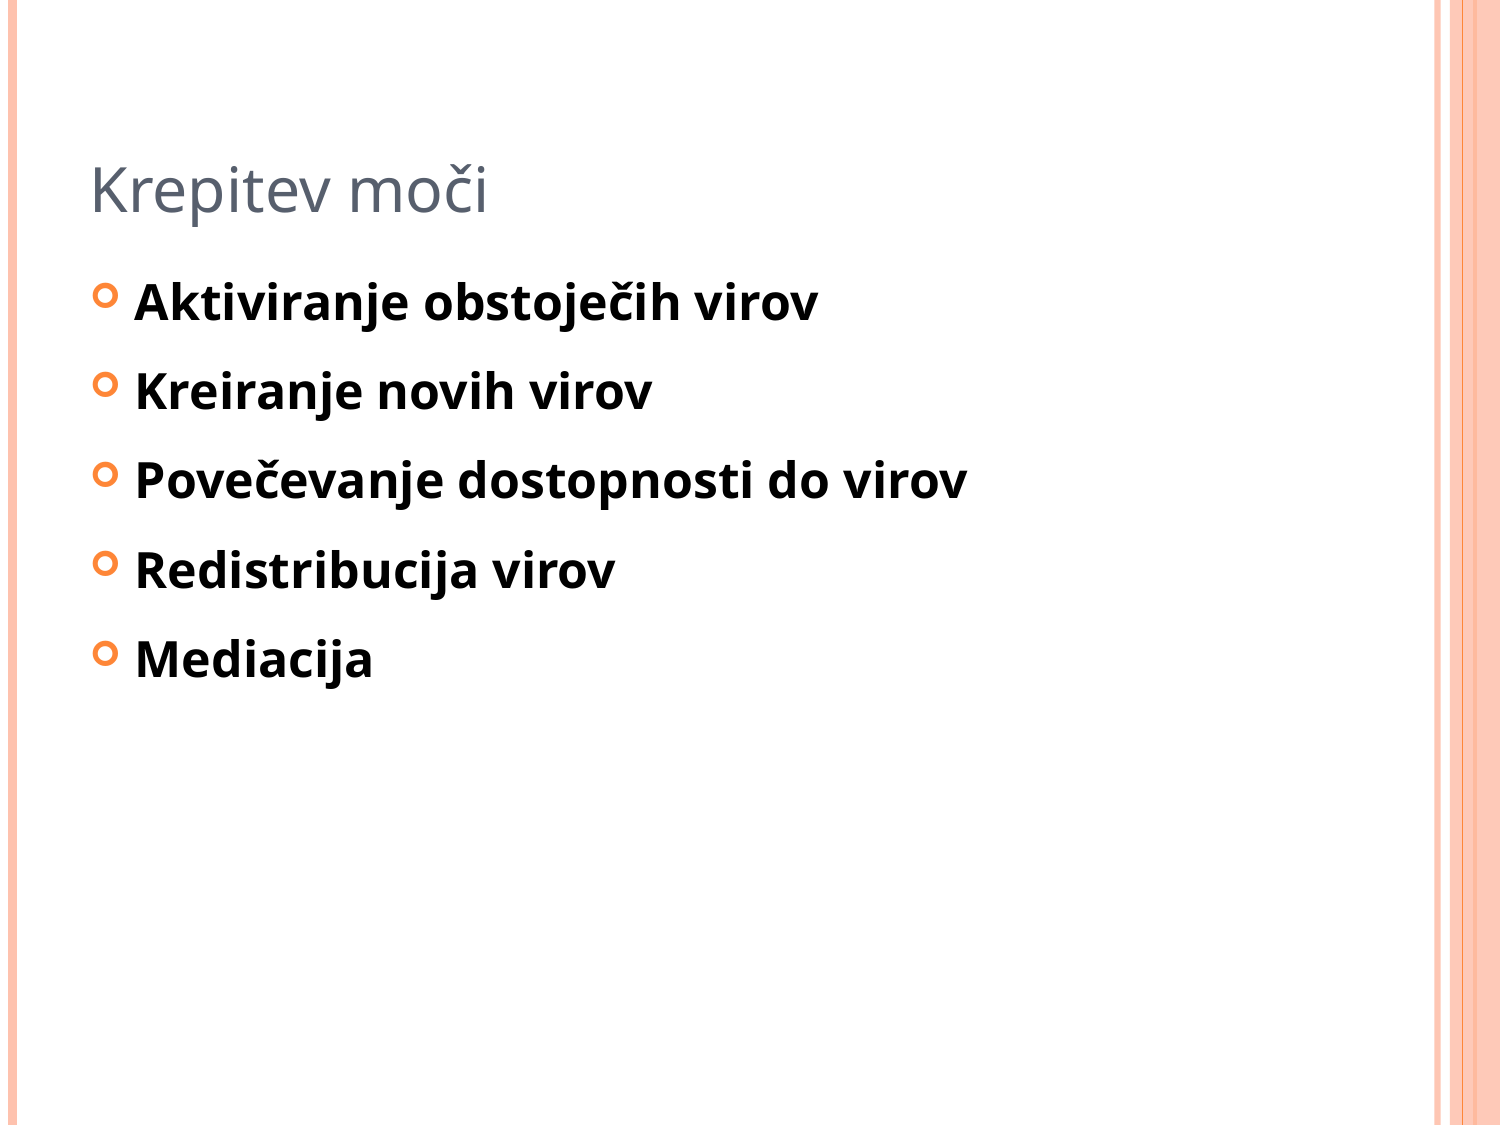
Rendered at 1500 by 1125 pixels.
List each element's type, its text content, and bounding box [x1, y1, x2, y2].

list Aktiviranje obstoječih virov Kreiranje novih virov Povečevanje dostopnosti do virov Redistribucija virov Mediacija [75, 262, 1300, 1062]
title Krepitev moči [75, 45, 1300, 233]
